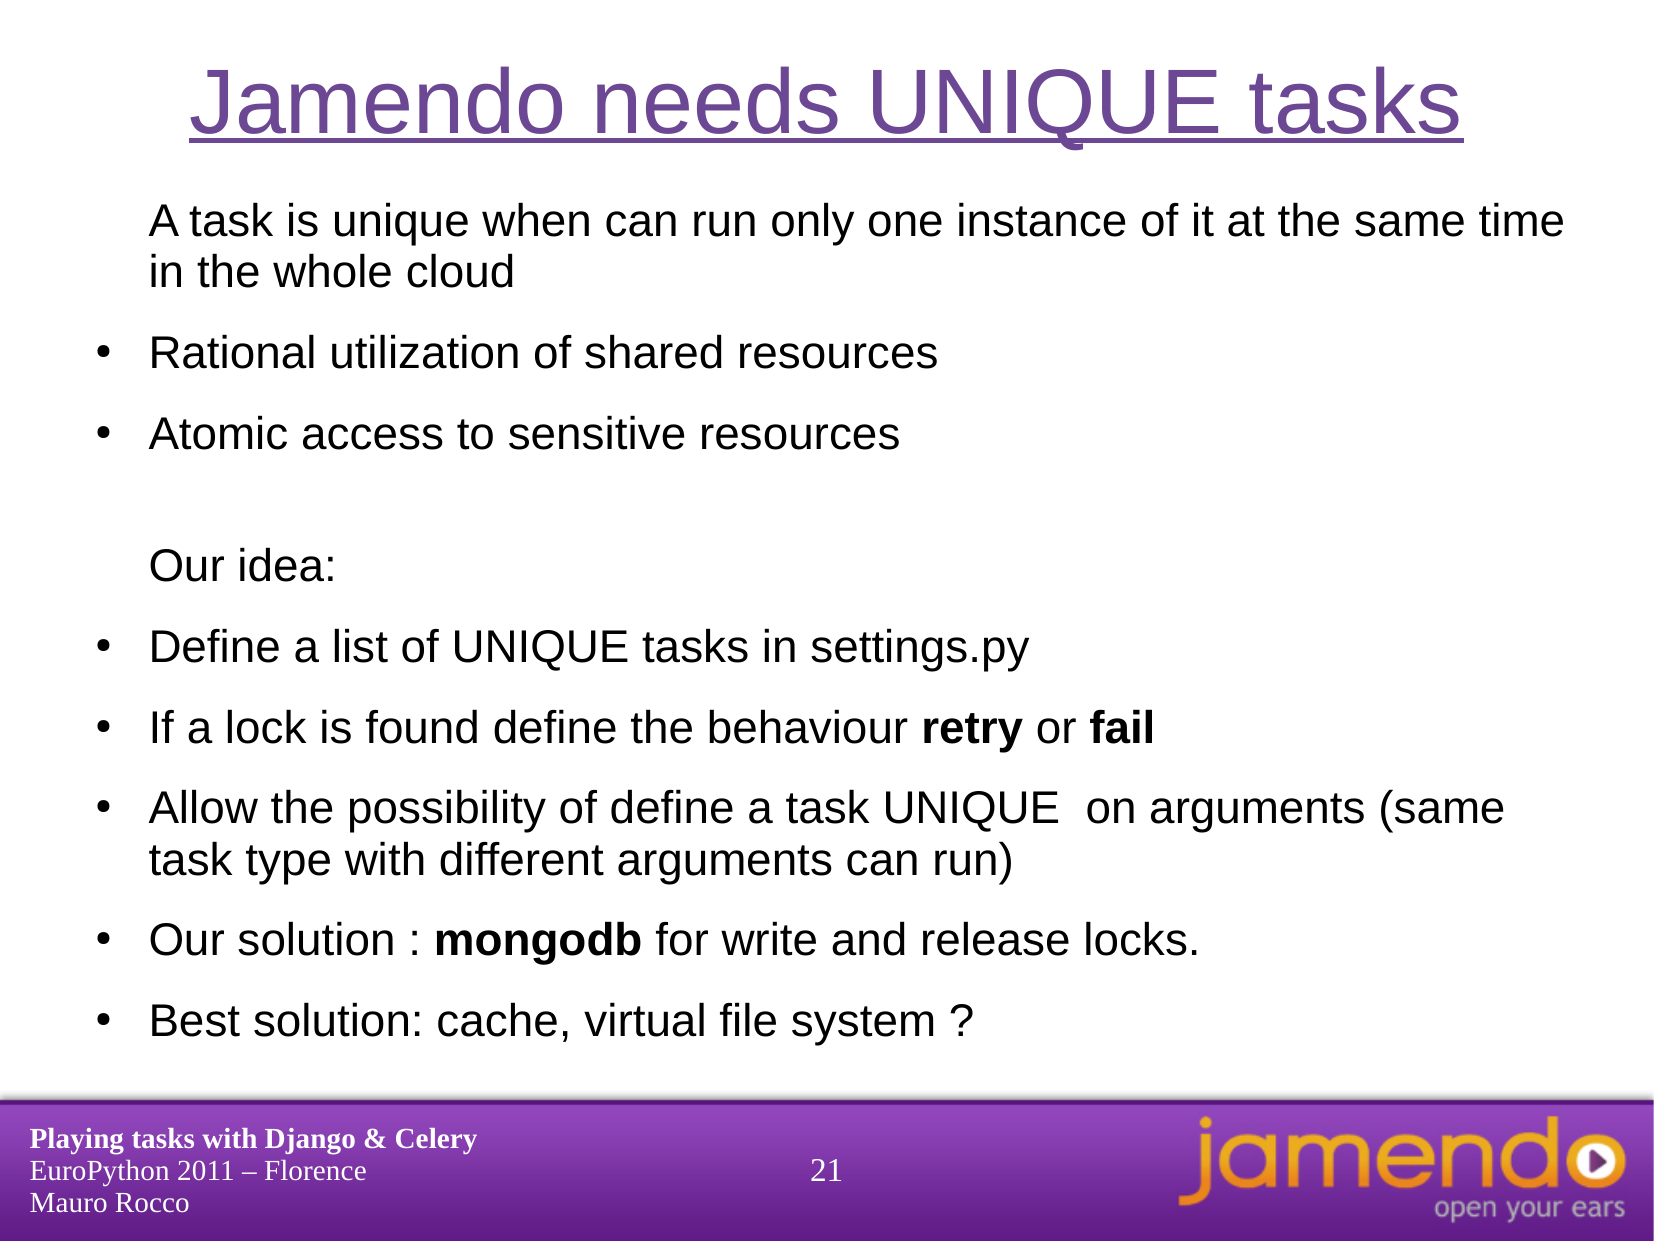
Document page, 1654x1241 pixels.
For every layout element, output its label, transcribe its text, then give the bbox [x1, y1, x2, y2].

title Jamendo needs UNIQUE tasks [82, 17, 1571, 186]
picture [0, 0, 1654, 1241]
list A task is unique when can run only one instance of it at the same time in the whole cloud Rational utilization of shared resources Atomic access to sensitive resources Our idea: Define a list of UNIQUE tasks in settings.py If a lock is found define the behaviour retry or fail Allow the possibility of define a task UNIQUE on arguments (same task type with different arguments can run) Our solution : mongodb for write and release locks. Best solution: cache, virtual file system ? [77, 195, 1595, 1063]
